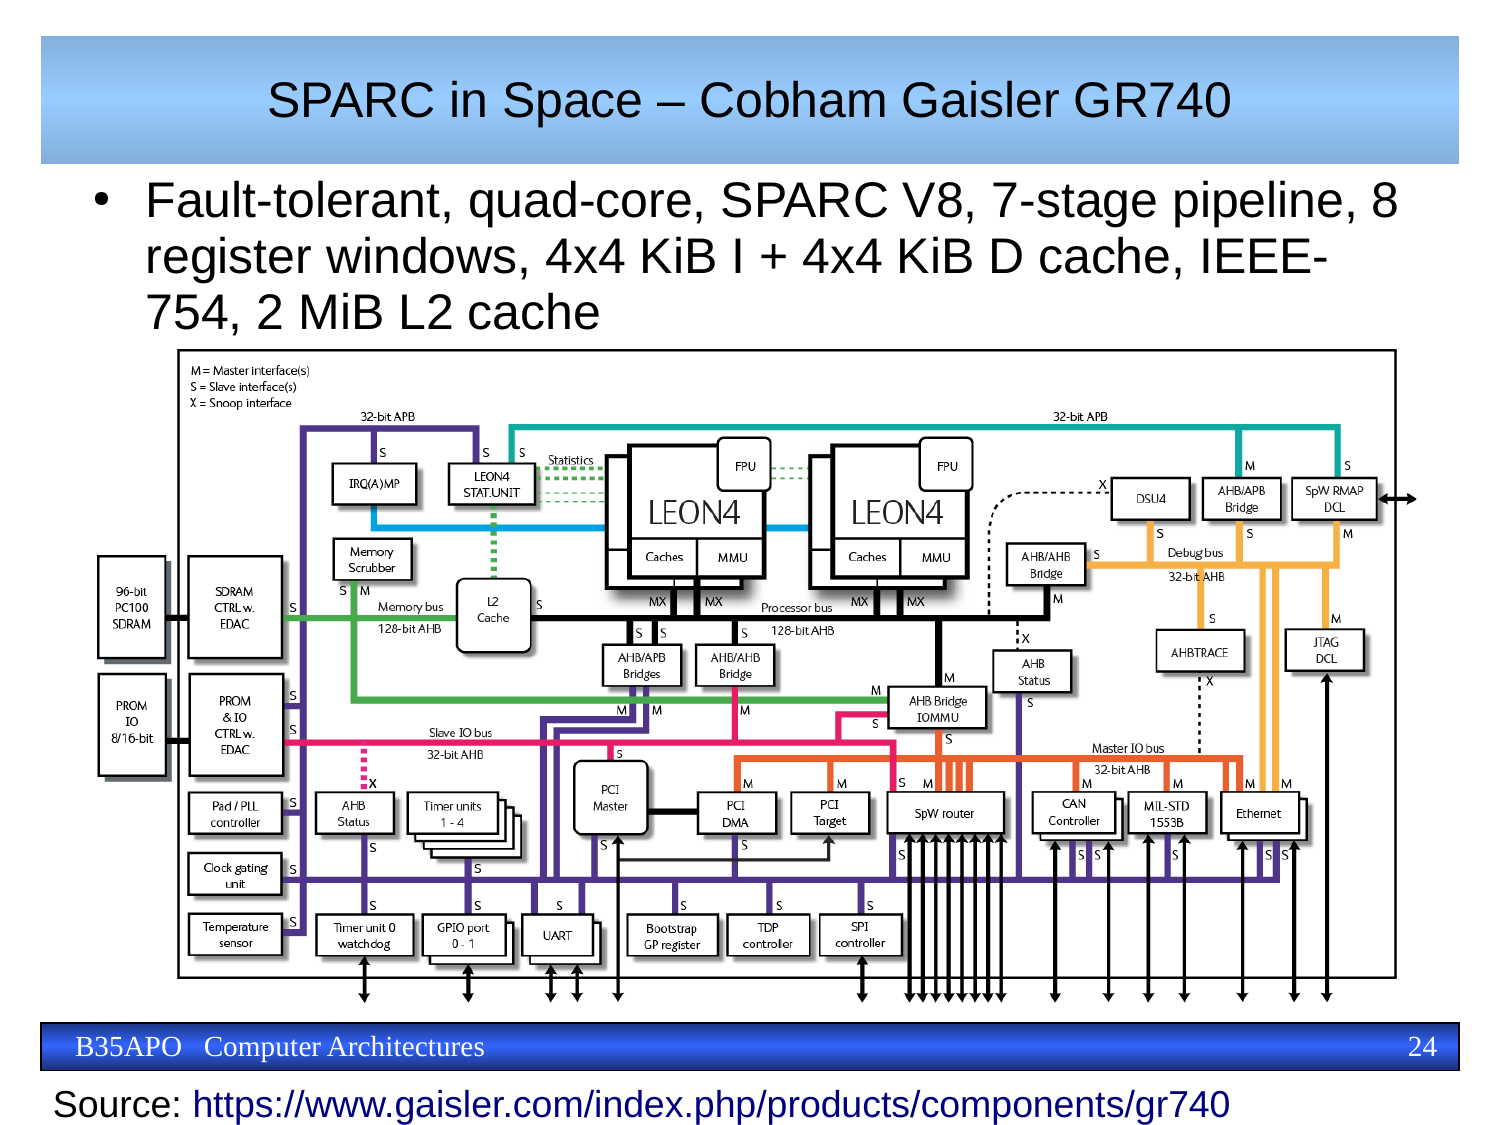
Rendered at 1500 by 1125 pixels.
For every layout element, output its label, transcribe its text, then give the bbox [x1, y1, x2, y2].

list Fault-tolerant, quad-core, SPARC V8, 7-stage pipeline, 8 register windows, 4x4 KiB I + 4x4 KiB D cache, IEEE-754, 2 MiB L2 cache [75, 172, 1426, 1000]
picture [97, 349, 1426, 1013]
text_box Source: https://www.gaisler.com/index.php/products/components/gr740 [38, 1075, 1439, 1125]
title SPARC in Space – Cobham Gaisler GR740 [41, 36, 1459, 164]
